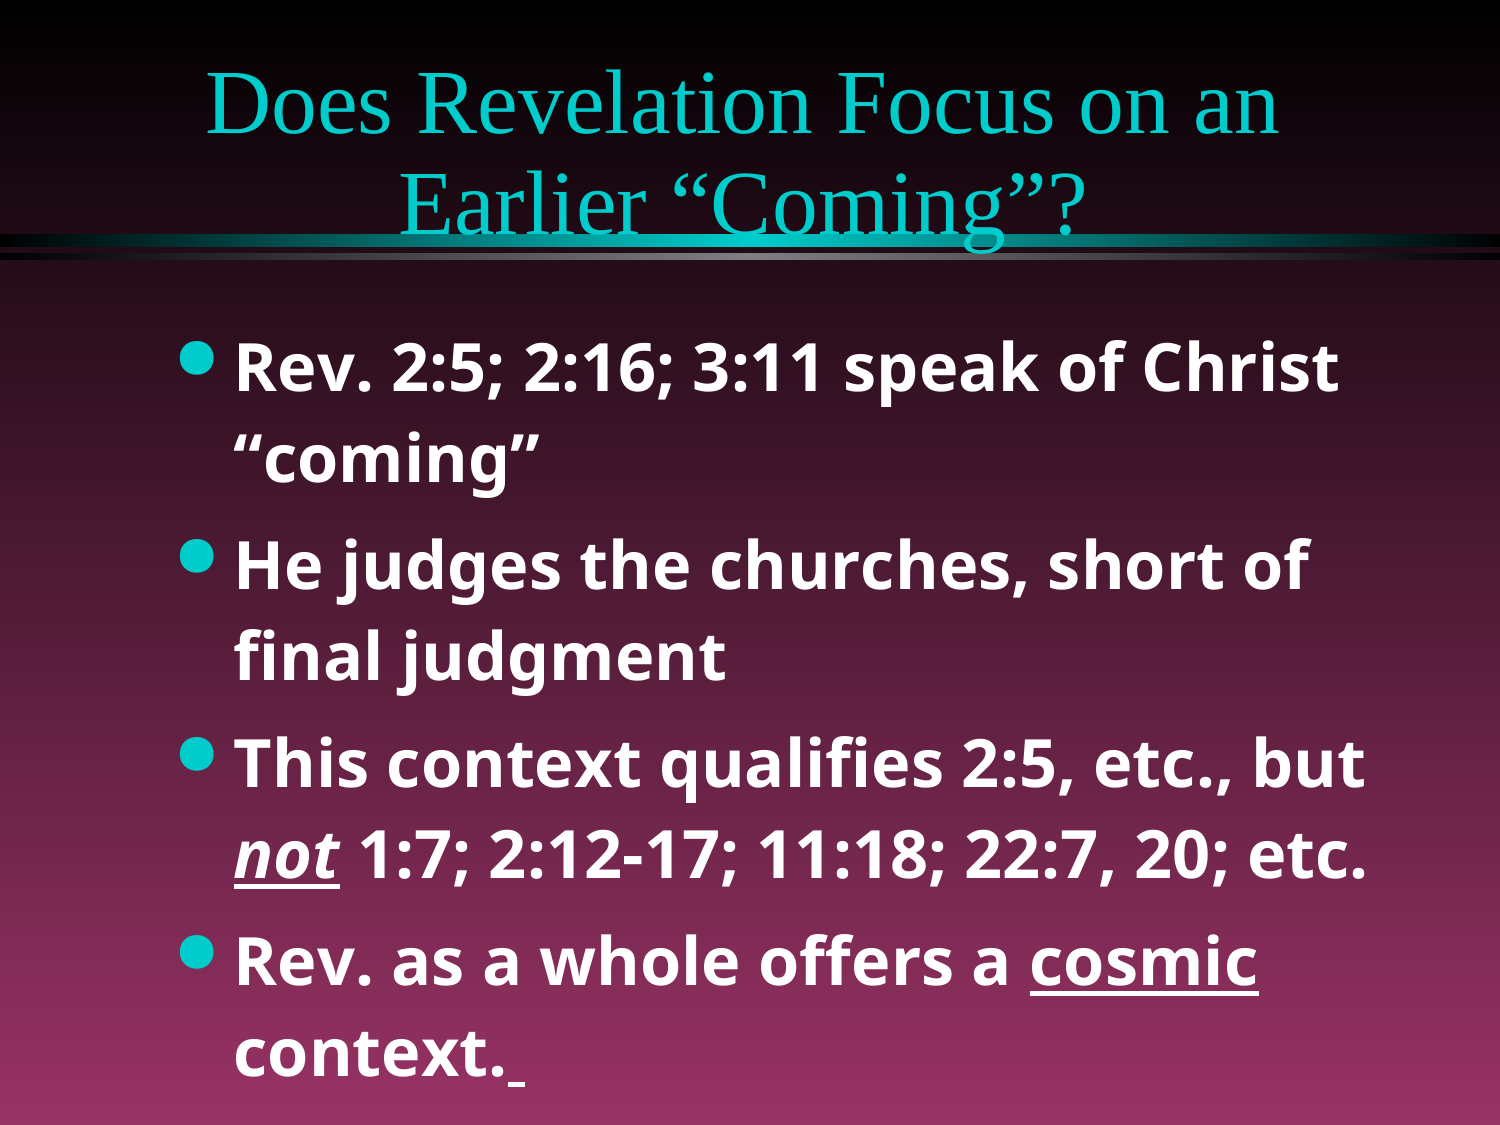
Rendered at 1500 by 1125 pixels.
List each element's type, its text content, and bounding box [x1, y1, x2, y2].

title Does Revelation Focus on an Earlier “Coming”? [99, 43, 1388, 263]
list Rev. 2:5; 2:16; 3:11 speak of Christ “coming” He judges the churches, short of final judgment This context qualifies 2:5, etc., but not 1:7; 2:12-17; 11:18; 22:7, 20; etc. Rev. as a whole offers a cosmic context. [162, 312, 1450, 988]
